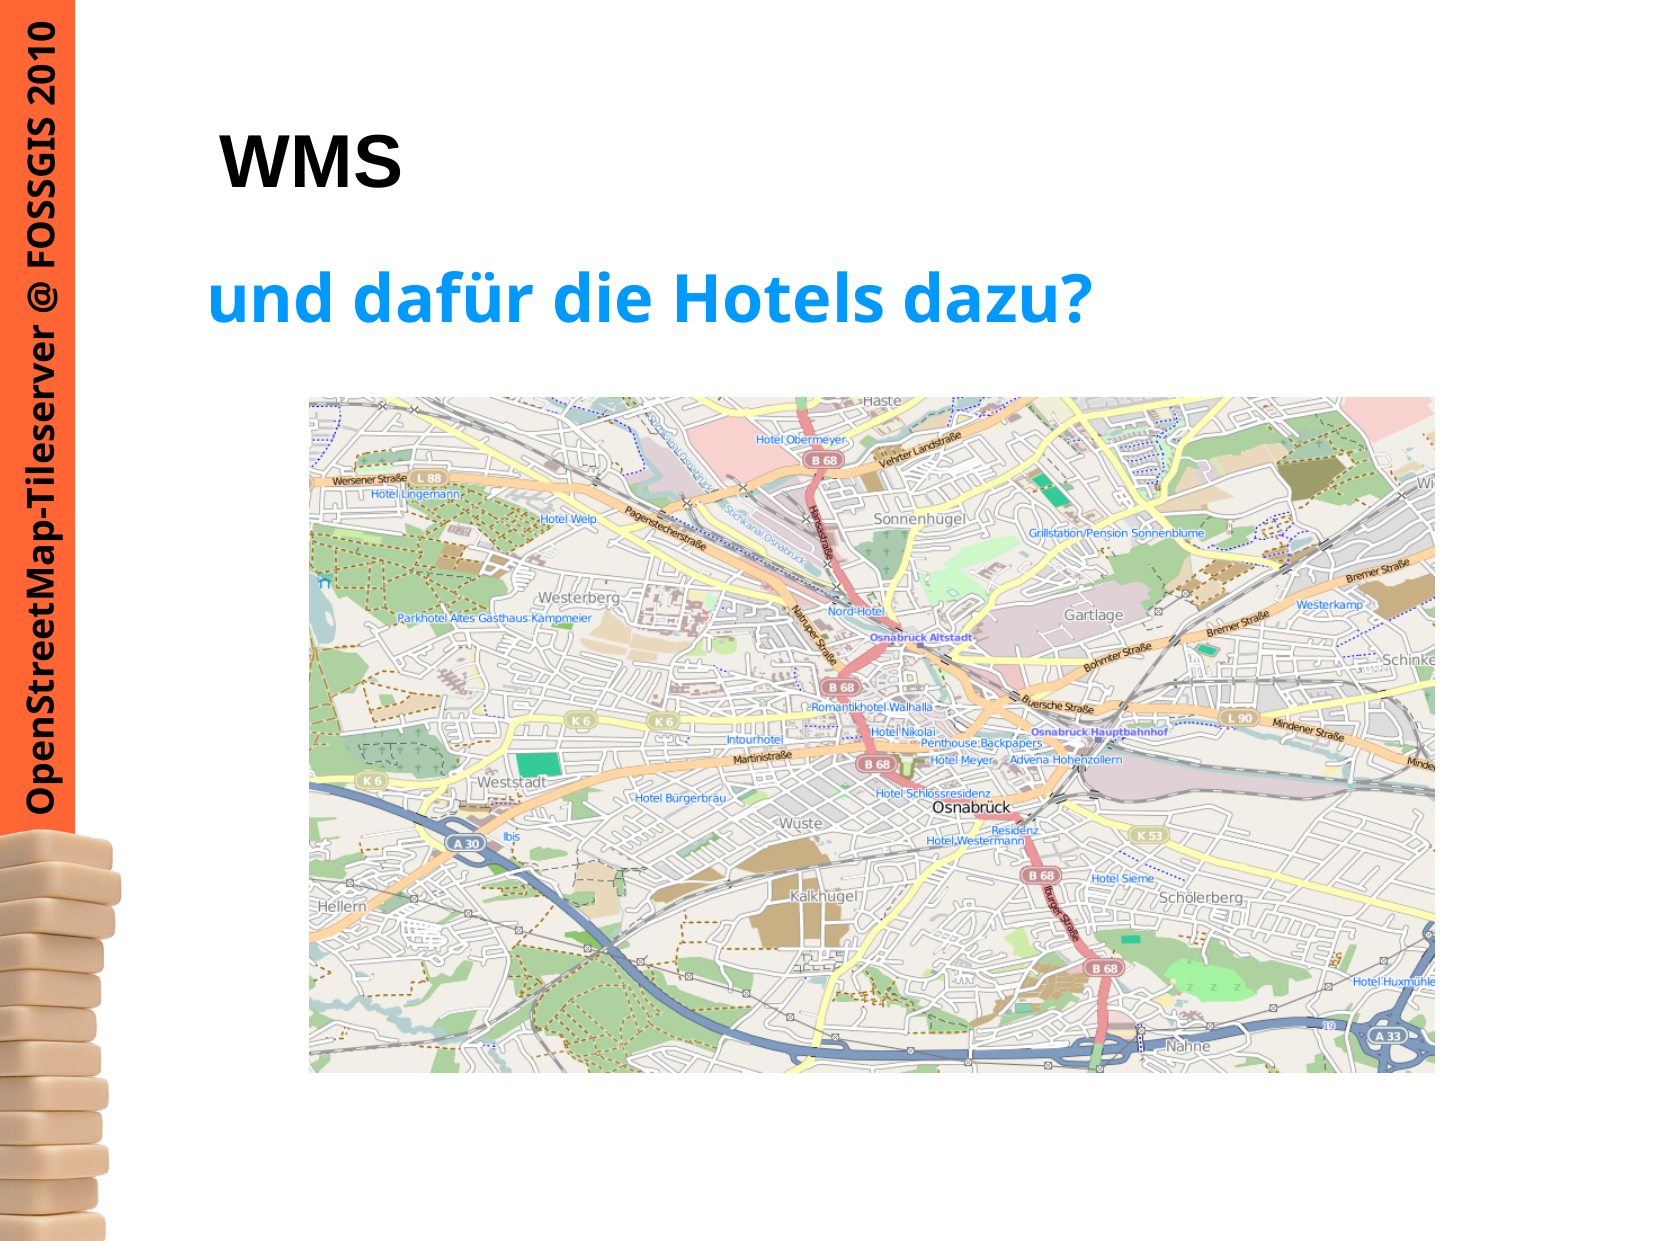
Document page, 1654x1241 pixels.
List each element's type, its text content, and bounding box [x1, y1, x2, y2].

picture [309, 446, 1435, 1073]
text_box WMS [205, 112, 1501, 212]
text_box und dafür die Hotels dazu? [191, 243, 1578, 447]
picture [0, 816, 133, 1241]
